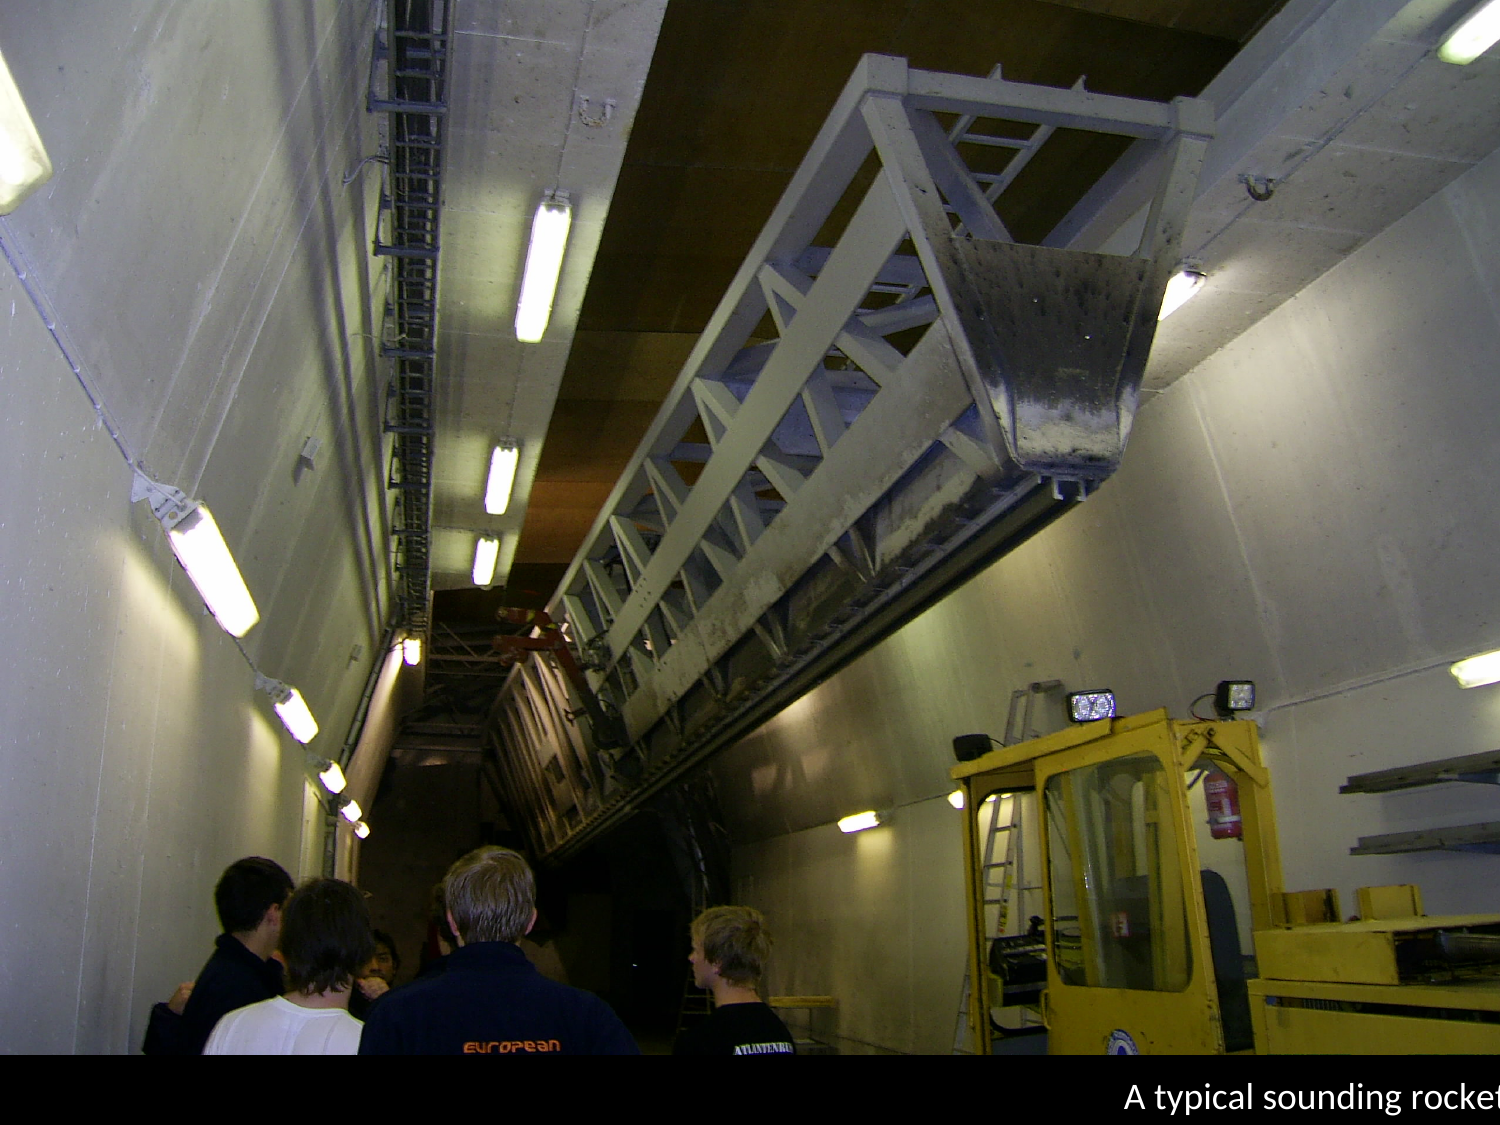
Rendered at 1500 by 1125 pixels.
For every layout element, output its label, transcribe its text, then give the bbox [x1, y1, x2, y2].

picture [0, 0, 1500, 1055]
text_box A typical sounding rocket [1109, 1064, 1500, 1125]
